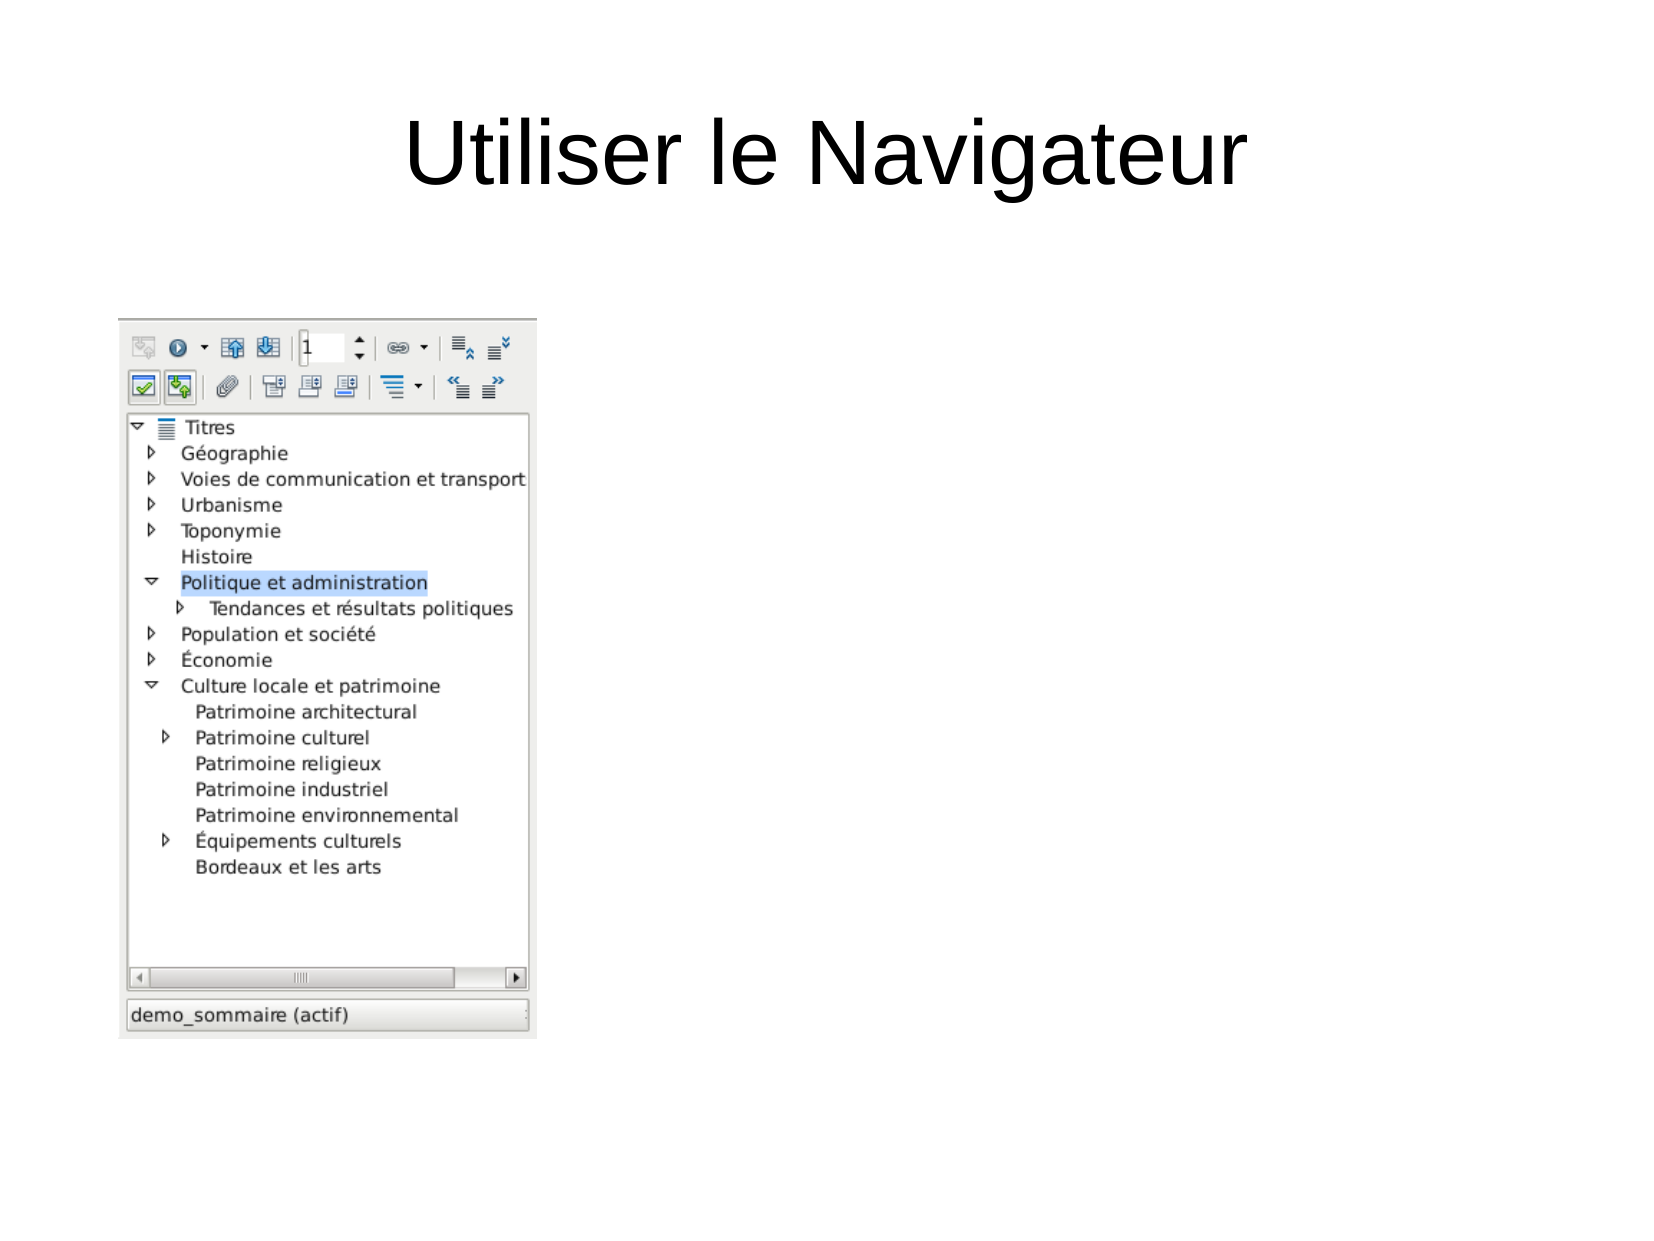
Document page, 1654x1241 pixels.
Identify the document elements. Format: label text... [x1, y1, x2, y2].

picture [118, 318, 537, 1039]
title Utiliser le Navigateur [82, 49, 1571, 257]
